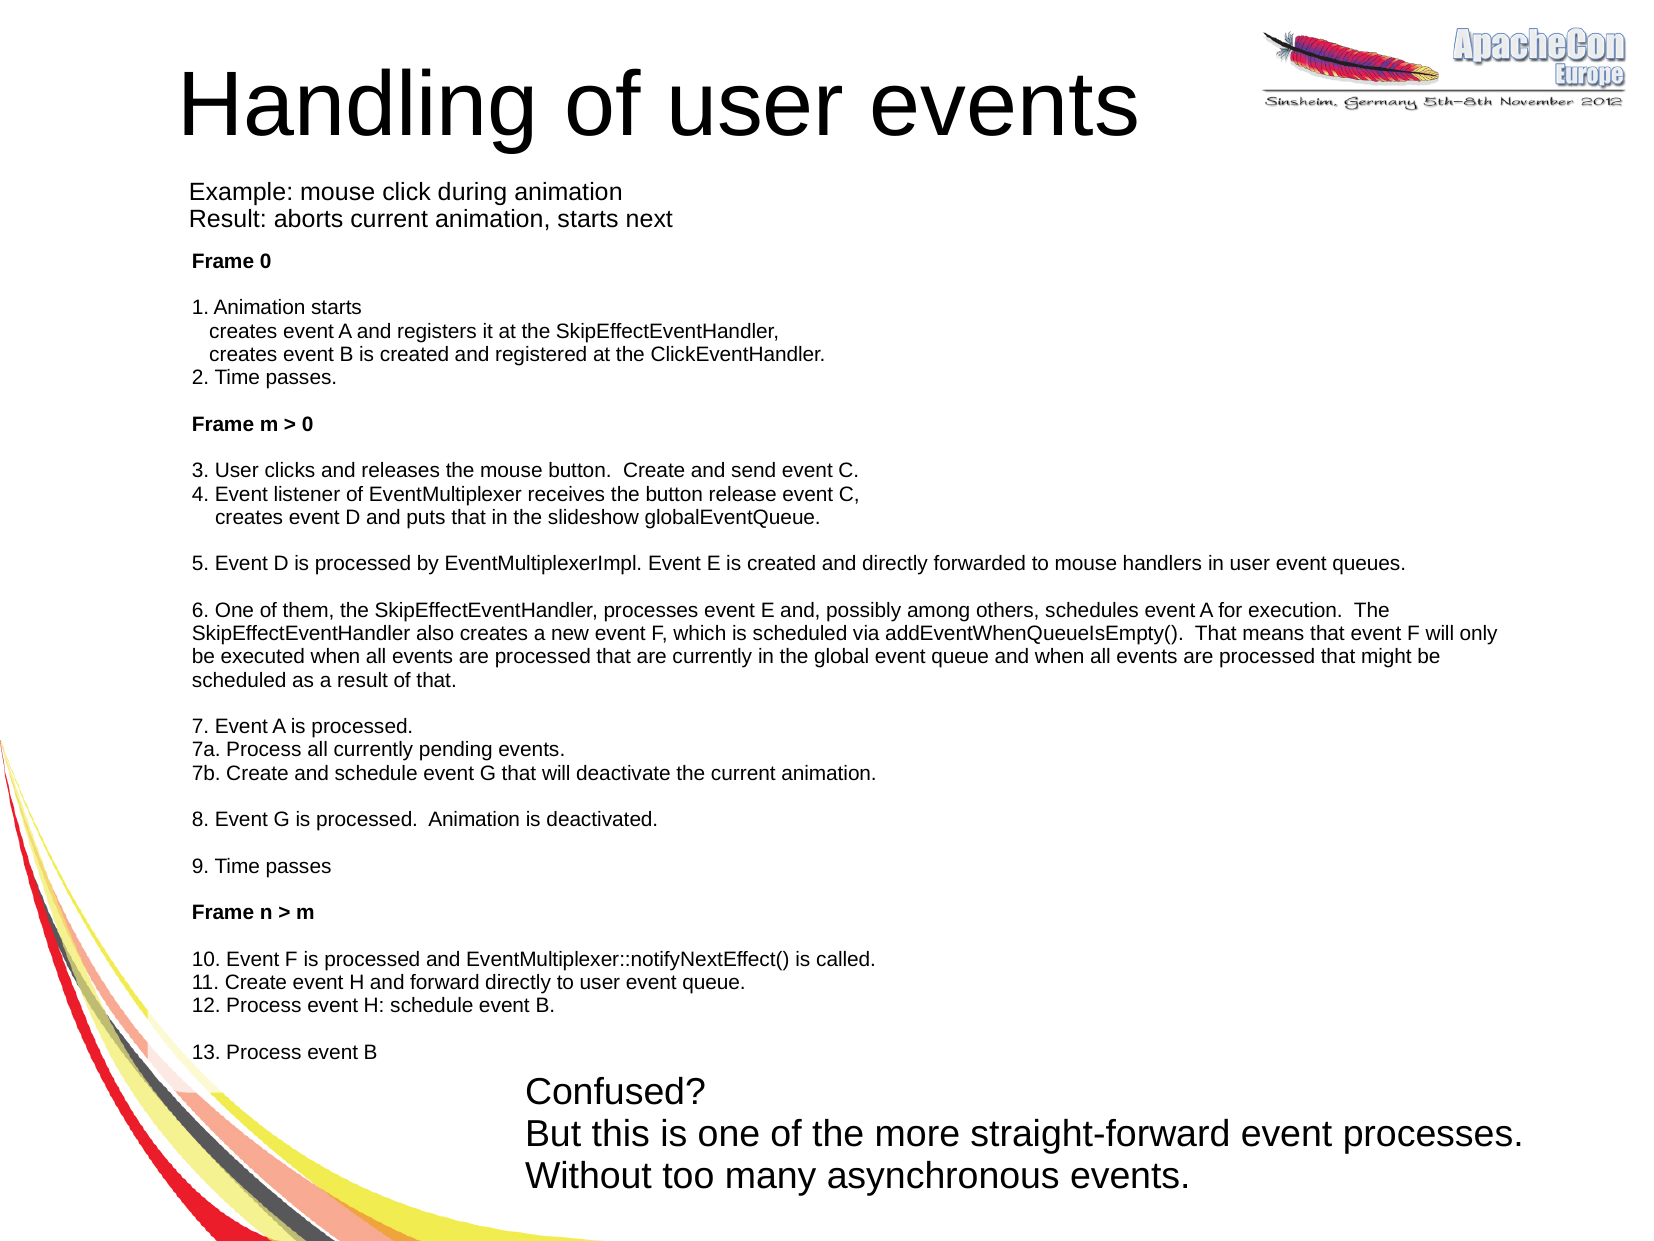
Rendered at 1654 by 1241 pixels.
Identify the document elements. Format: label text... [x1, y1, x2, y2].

text_box Confused? But this is one of the more straight-forward event processes. Without too many asynchronous events. [510, 1062, 1654, 1204]
text_box Frame 0 1. Animation starts creates event A and registers it at the SkipEffectEventHandler, creates event B is created and registered at the ClickEventHandler. 2. Time passes. Frame m > 0 3. User clicks and releases the mouse button. Create and send event C. 4. Event listener of EventMultiplexer receives the button release event C, creates event D and puts that in the slideshow globalEventQueue. 5. Event D is processed by EventMultiplexerImpl. Event E is created and directly forwarded to mouse handlers in user event queues. 6. One of them, the SkipEffectEventHandler, processes event E and, possibly among others, schedules event A for execution. The SkipEffectEventHandler also creates a new event F, which is scheduled via addEventWhenQueueIsEmpty(). That means that event F will only be executed when all events are processed that are currently in the global event queue and when all events are processed that might be scheduled as a result of that. 7. Event A is processed. 7a. Process all currently pending events. 7b. Create and schedule event G that will deactivate the current animation. 8. Event G is processed. Animation is deactivated. 9. Time passes Frame n > m 10. Event F is processed and EventMultiplexer::notifyNextEffect() is called. 11. Create event H and forward directly to user event queue. 12. Process event H: schedule event B. 13. Process event B [177, 242, 1536, 1088]
picture [0, 0, 1654, 1241]
text_box [147, 857, 422, 1093]
title Handling of user events [177, 47, 1536, 160]
list Example: mouse click during animation Result: aborts current animation, starts next [188, 177, 1548, 350]
